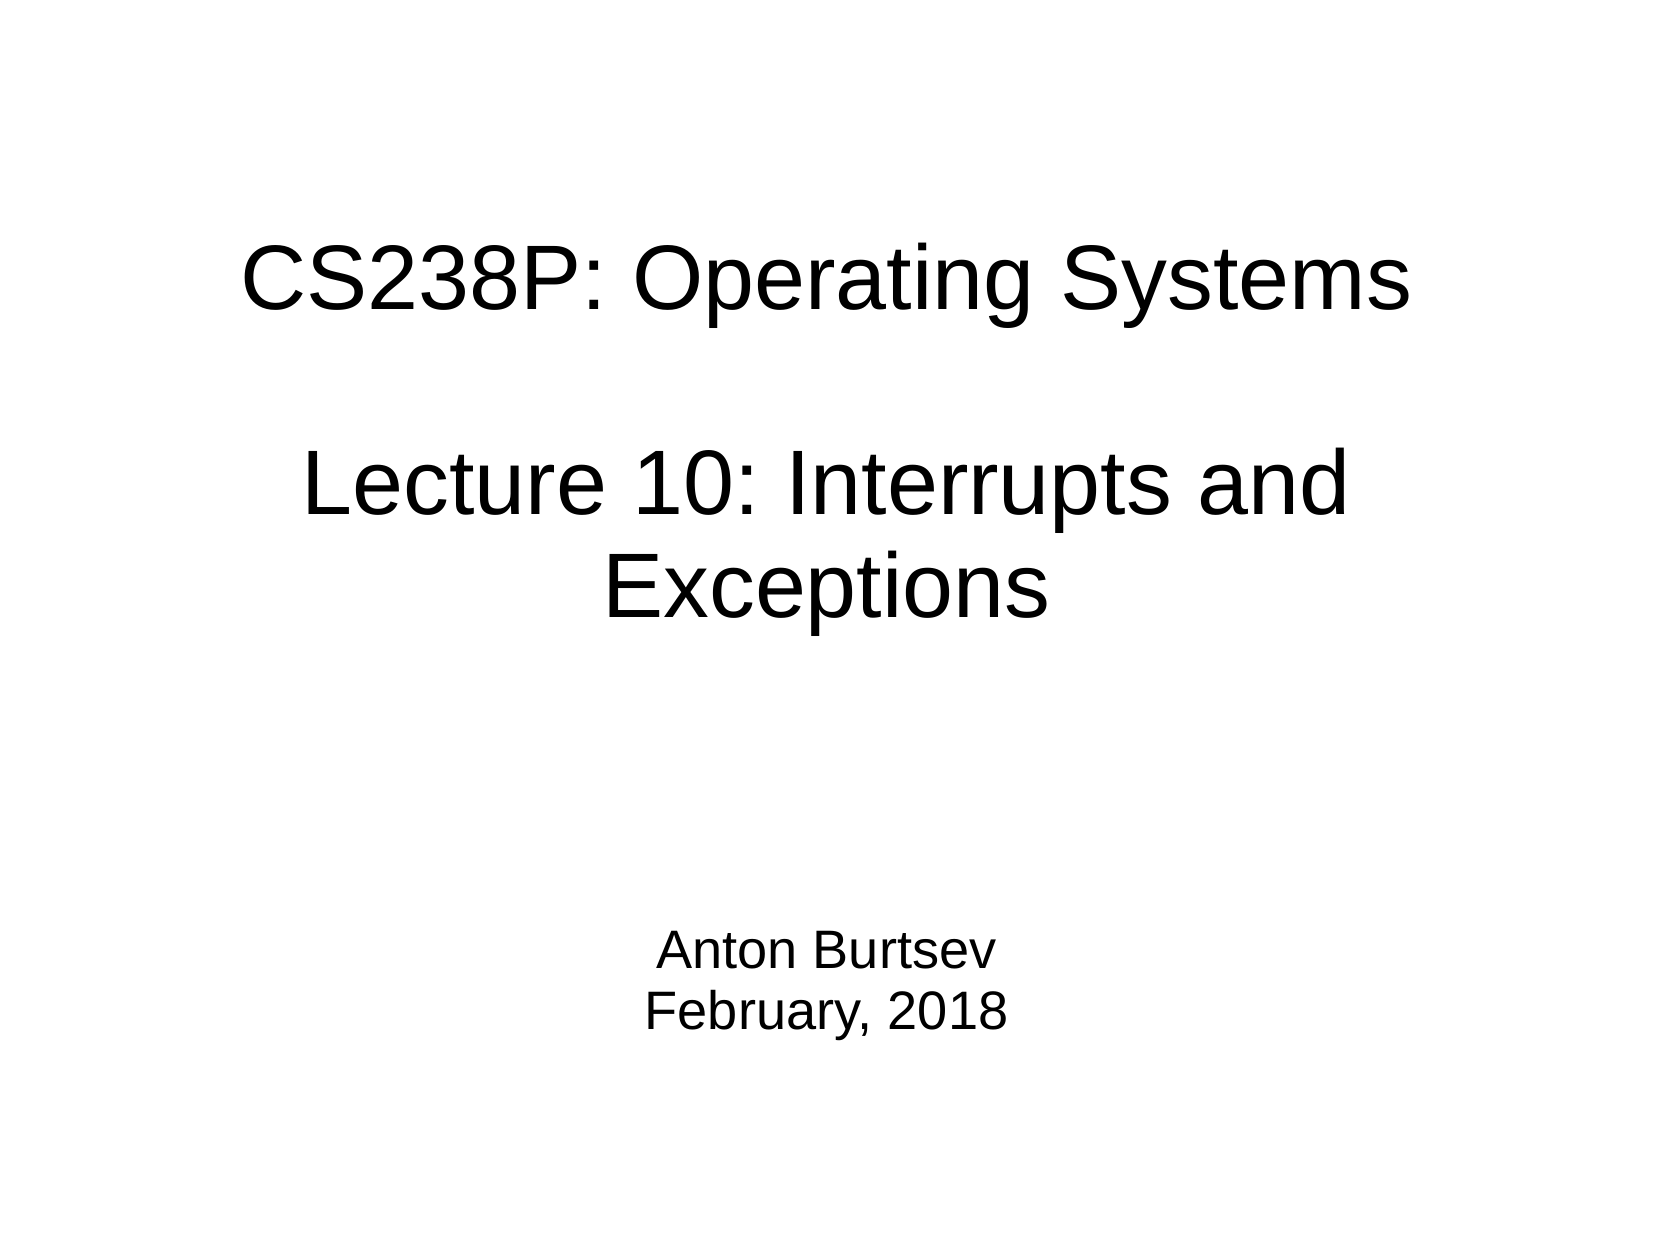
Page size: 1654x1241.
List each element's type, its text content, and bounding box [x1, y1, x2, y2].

subtitle Anton Burtsev February, 2018 [82, 637, 1571, 1109]
title CS238P: Operating Systems Lecture 10: Interrupts and Exceptions [82, 113, 1571, 637]
